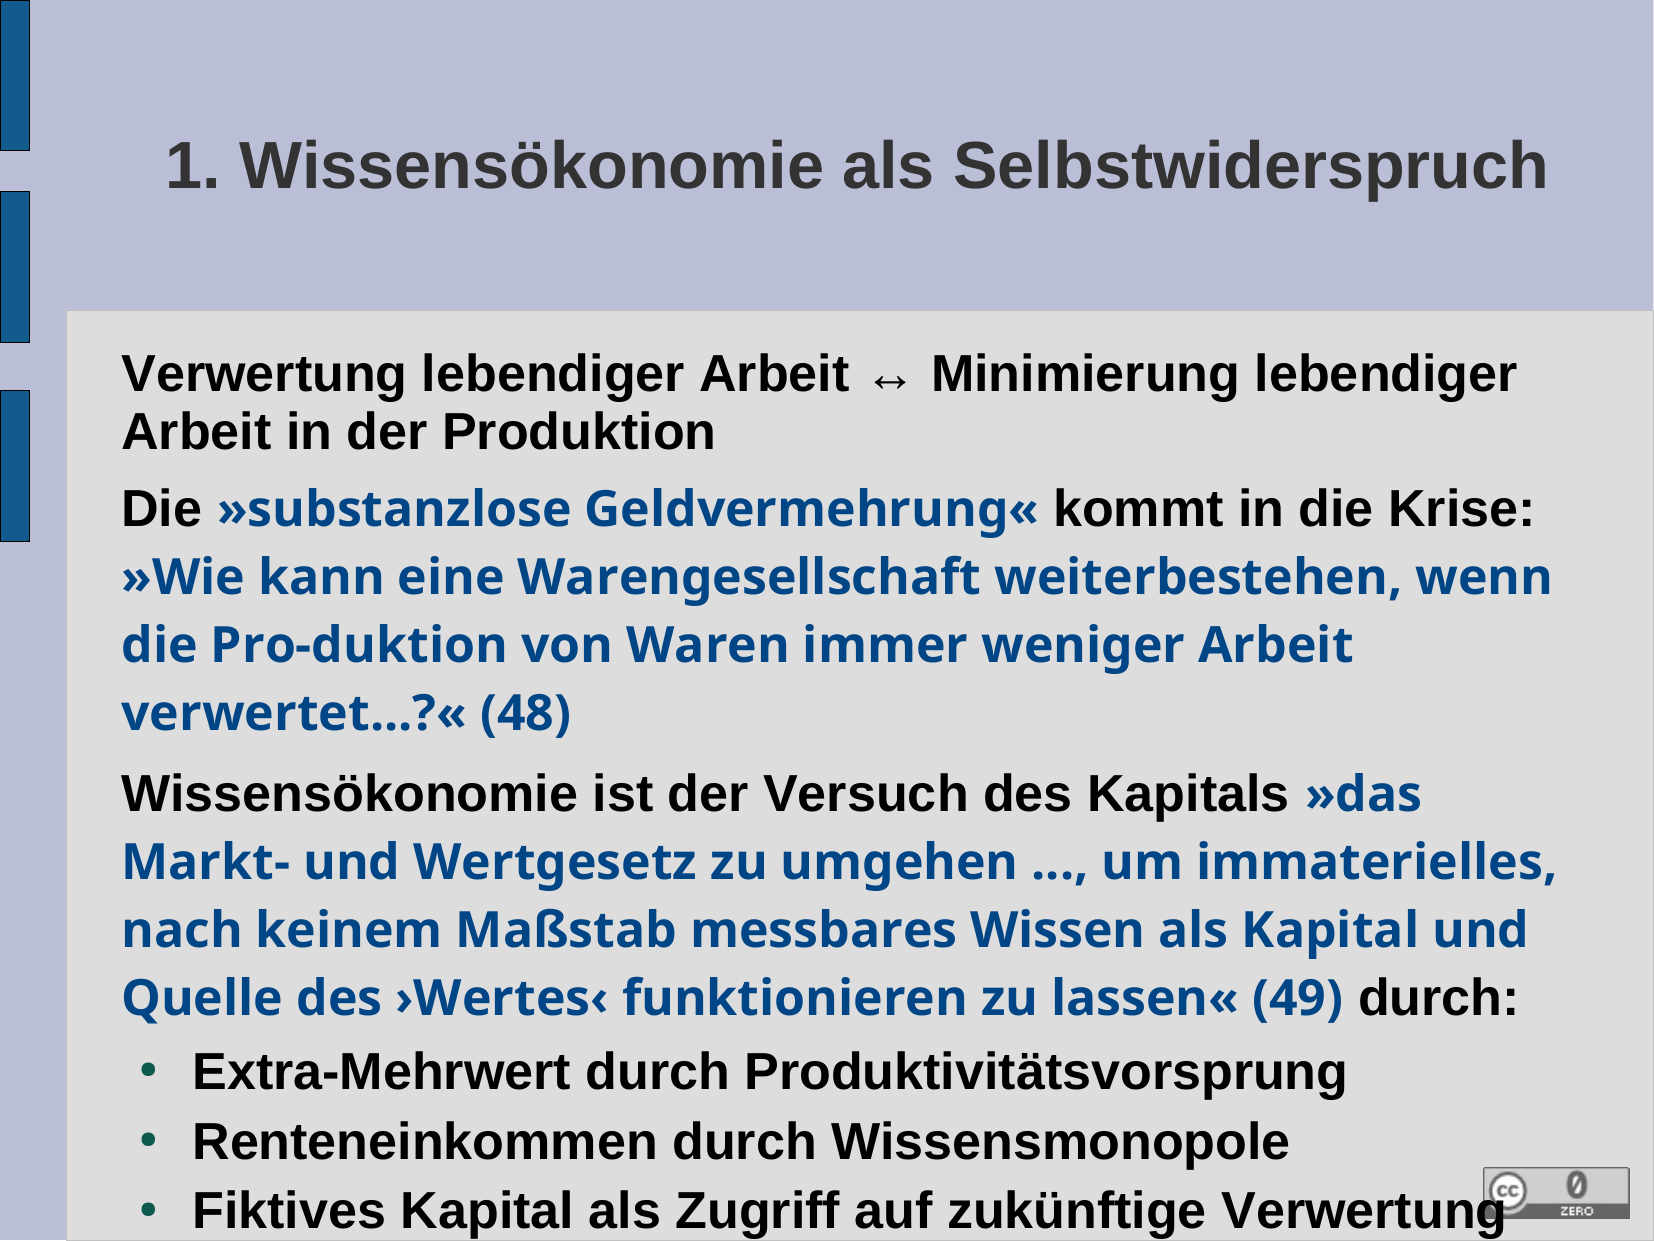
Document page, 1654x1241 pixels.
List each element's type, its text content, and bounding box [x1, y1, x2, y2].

picture [1483, 1167, 1630, 1219]
list Verwertung lebendiger Arbeit ↔ Minimierung lebendiger Arbeit in der Produktion Die »substanzlose Geldvermehrung« kommt in die Krise: »Wie kann eine Warengesellschaft weiterbestehen, wenn die Pro-duktion von Waren immer weniger Arbeit verwertet...?« (48) Wissensökonomie ist der Versuch des Kapitals »das Markt- und Wertgesetz zu umgehen ..., um immaterielles, nach keinem Maßstab messbares Wissen als Kapital und Quelle des ›Wertes‹ funktionieren zu lassen« (49) durch: Extra-Mehrwert durch Produktivitätsvorsprung Renteneinkommen durch Wissensmonopole Fiktives Kapital als Zugriff auf zukünftige Verwertung [121, 344, 1595, 1186]
picture [1485, 1205, 1496, 1219]
title 1. Wissensökonomie als Selbstwiderspruch [121, 61, 1595, 269]
